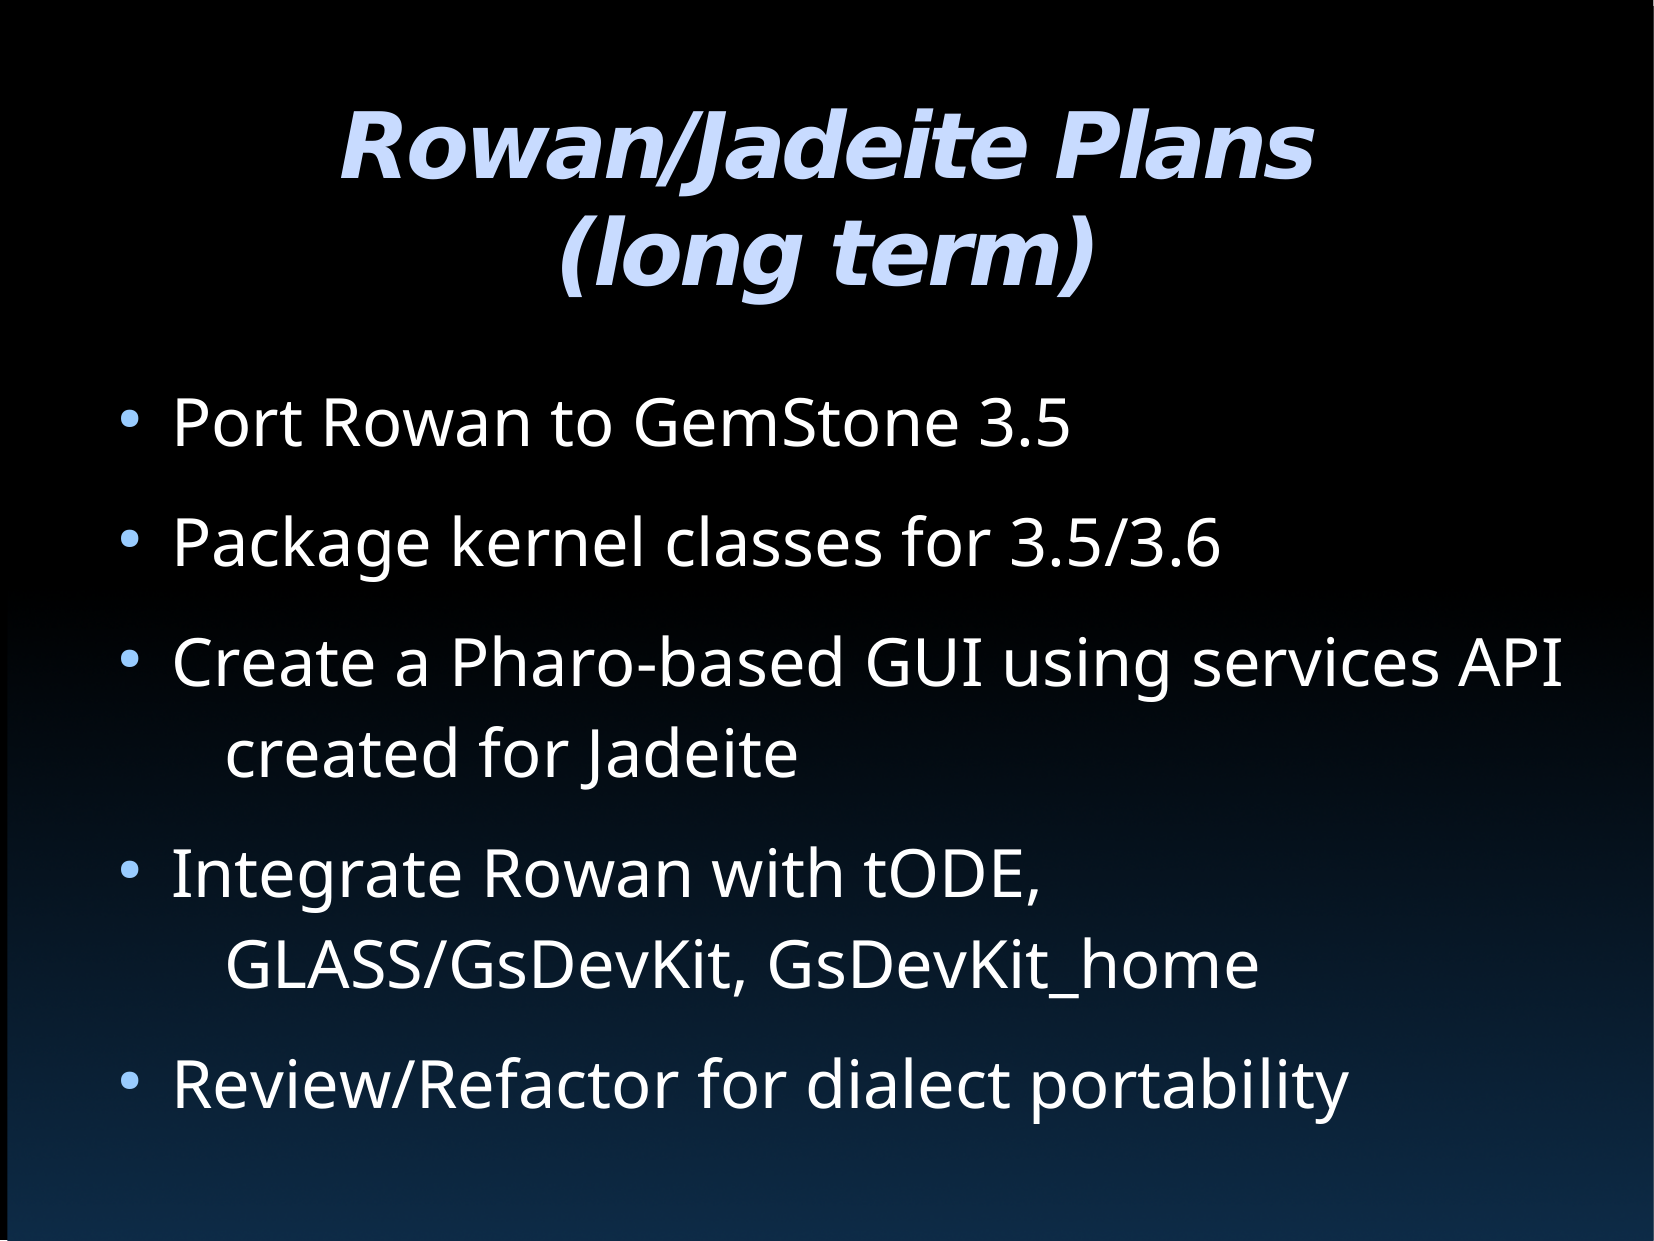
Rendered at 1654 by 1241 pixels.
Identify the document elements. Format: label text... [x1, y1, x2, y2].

picture [7, 6, 1654, 1241]
title Rowan/Jadeite Plans (long term) [82, 93, 1576, 308]
list Port Rowan to GemStone 3.5 Package kernel classes for 3.5/3.6 Create a Pharo-based GUI using services API created for Jadeite Integrate Rowan with tODE, GLASS/GsDevKit, GsDevKit_home Review/Refactor for dialect portability [82, 374, 1571, 1054]
